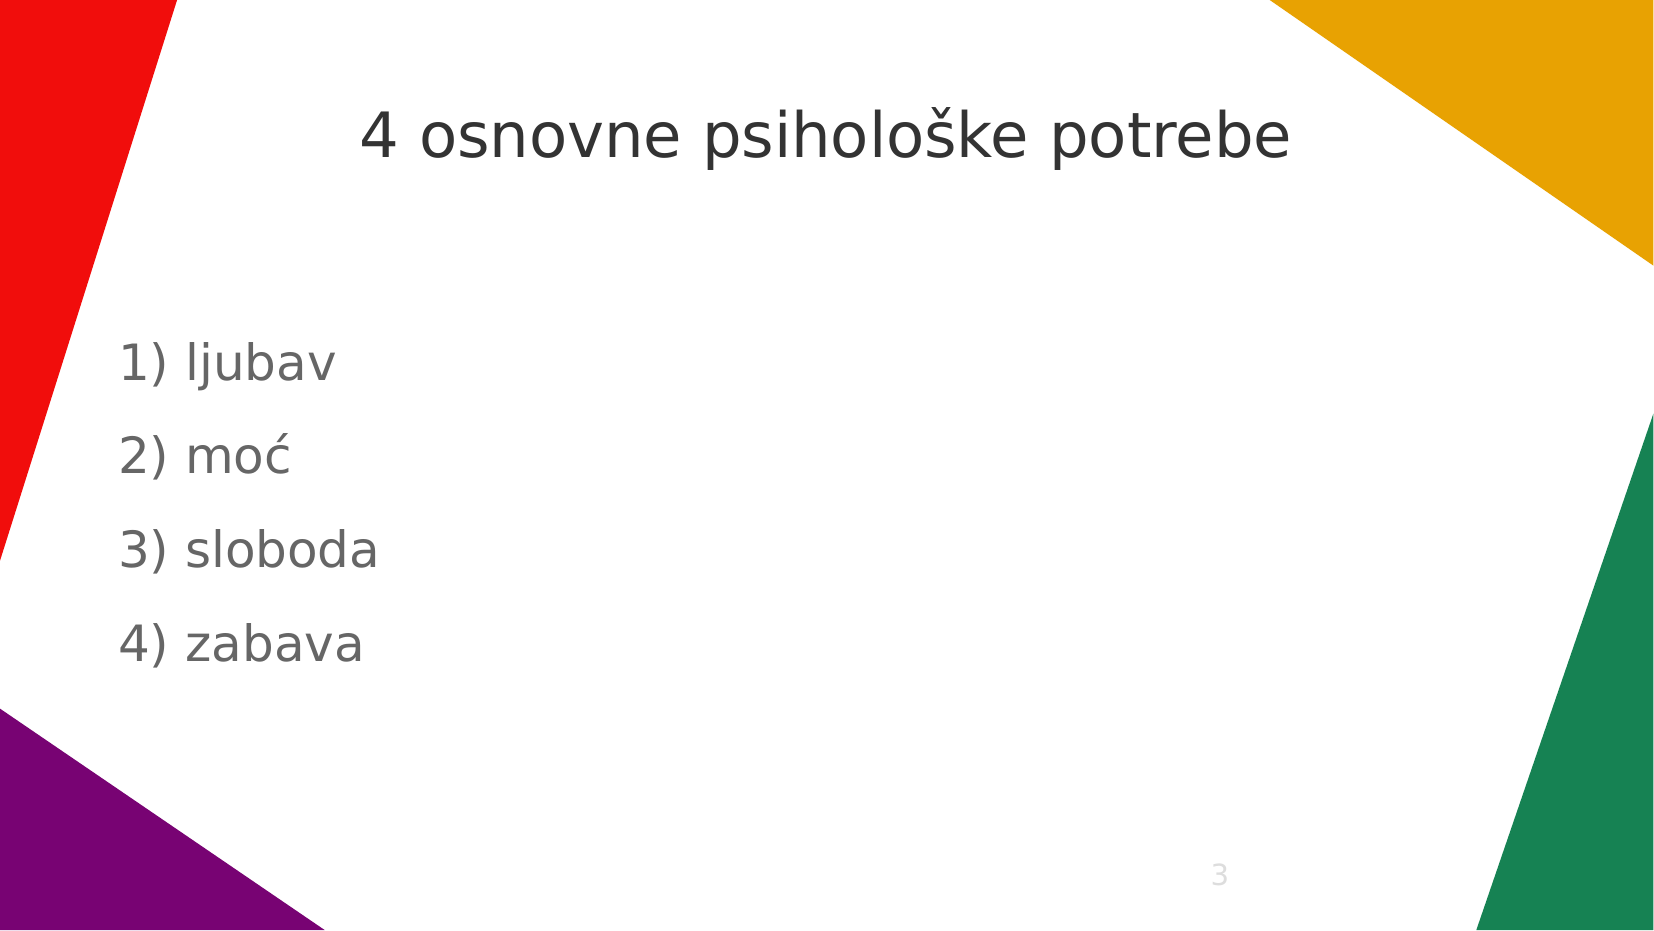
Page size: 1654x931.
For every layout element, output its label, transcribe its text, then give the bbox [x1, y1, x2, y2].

list 1) ljubav 2) moć 3) sloboda 4) zabava [118, 236, 1536, 827]
text_box [1210, 856, 1595, 916]
title 4 osnovne psihološke potrebe [118, 59, 1536, 207]
